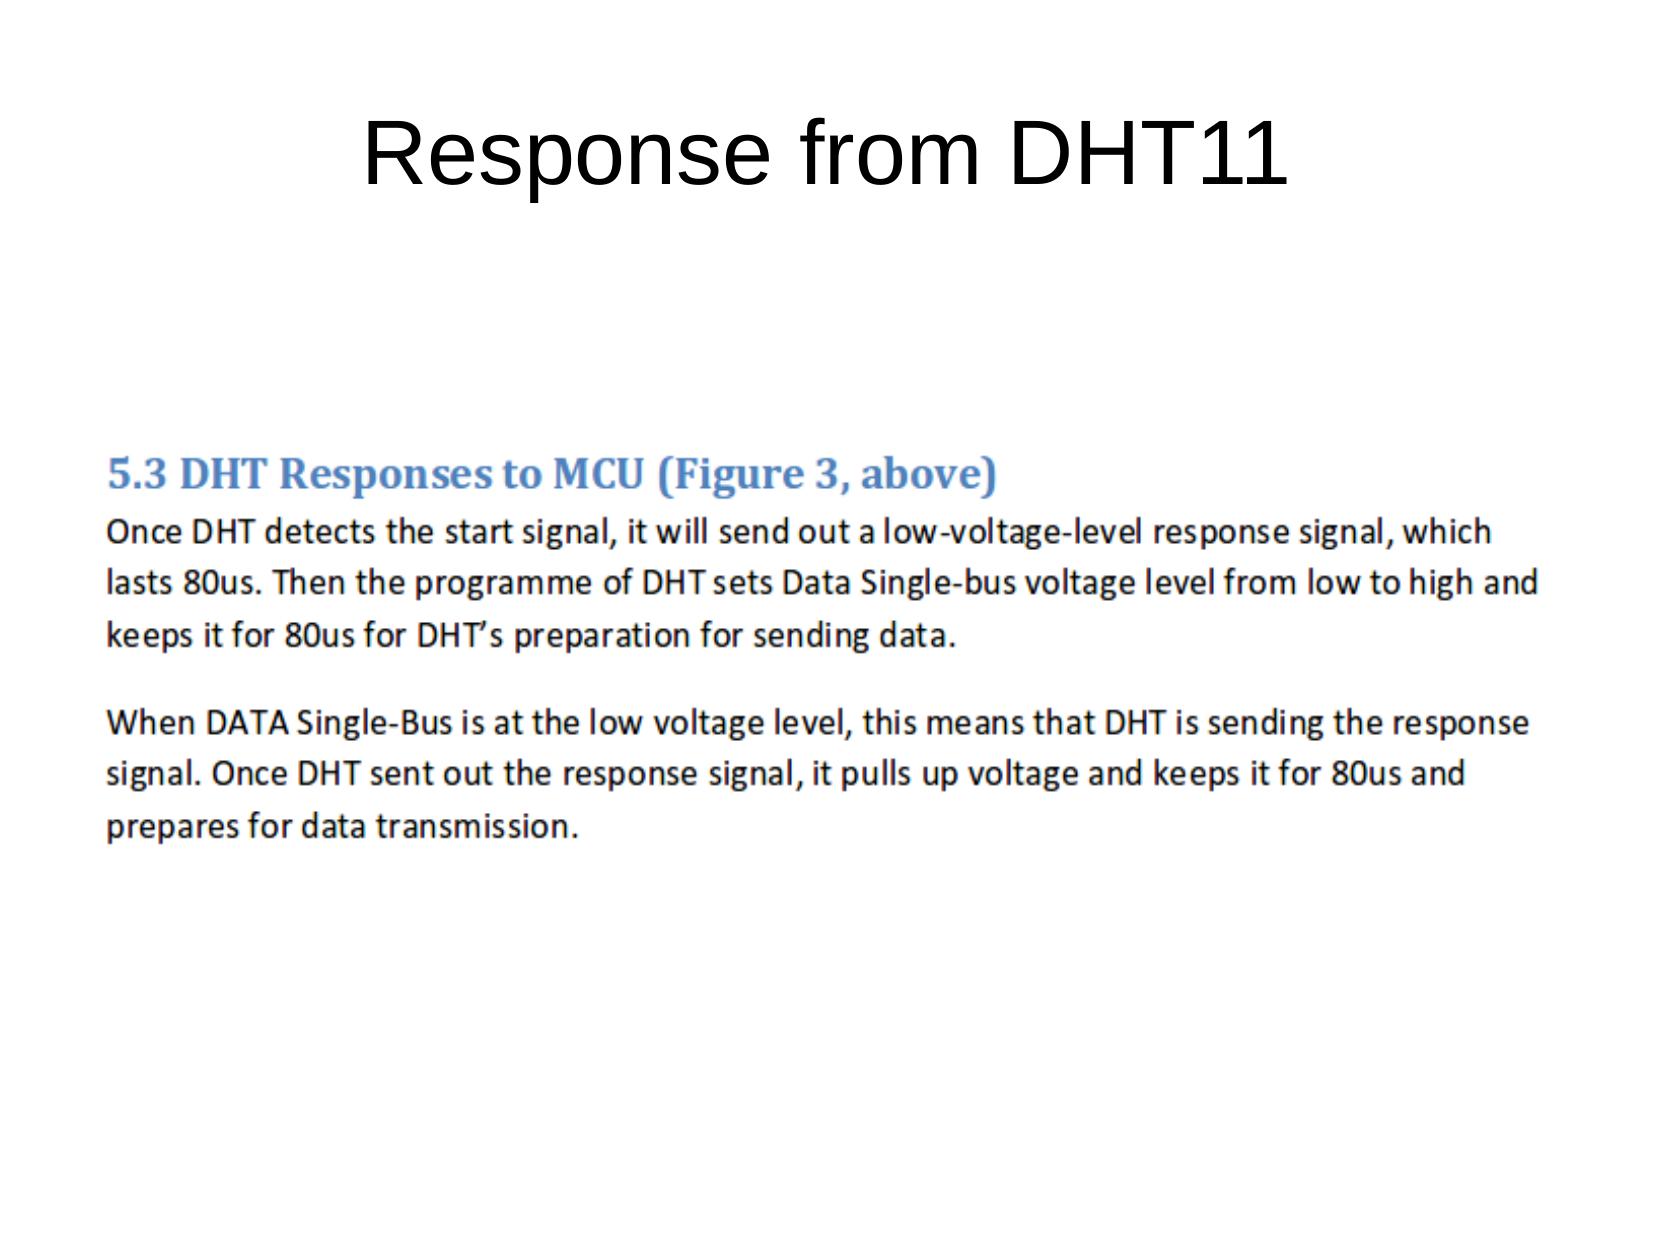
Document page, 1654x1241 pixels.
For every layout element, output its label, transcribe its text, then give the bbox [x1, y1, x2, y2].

title Response from DHT11 [82, 49, 1571, 257]
picture [82, 422, 1571, 877]
